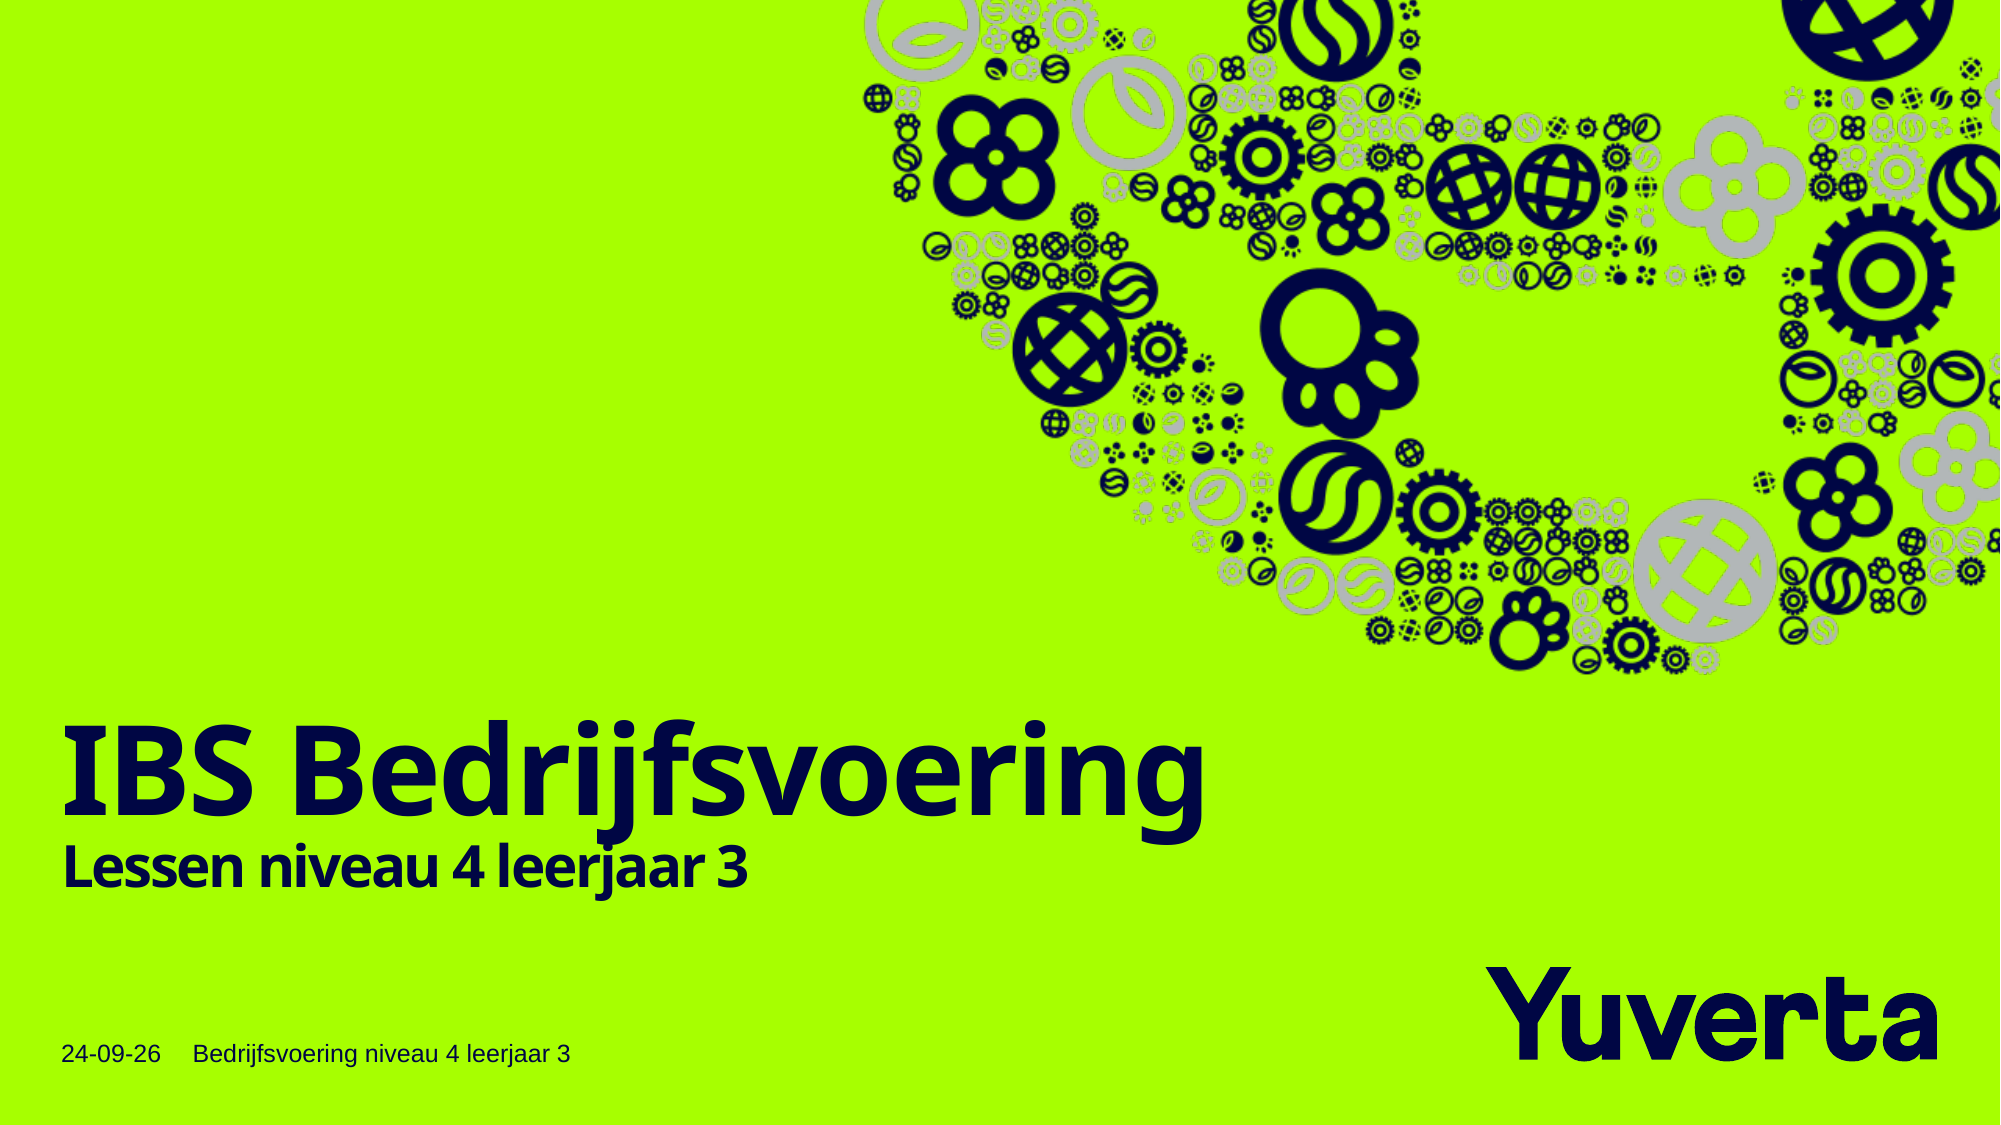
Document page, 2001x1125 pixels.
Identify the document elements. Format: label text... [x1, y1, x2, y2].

text_box 12-9-2024 [60, 1037, 193, 1074]
text_box Bedrijfsvoering niveau 4 leerjaar 3 [193, 1037, 1000, 1074]
title IBS Bedrijfsvoering Lessen niveau 4 leerjaar 3 [60, 492, 1485, 900]
